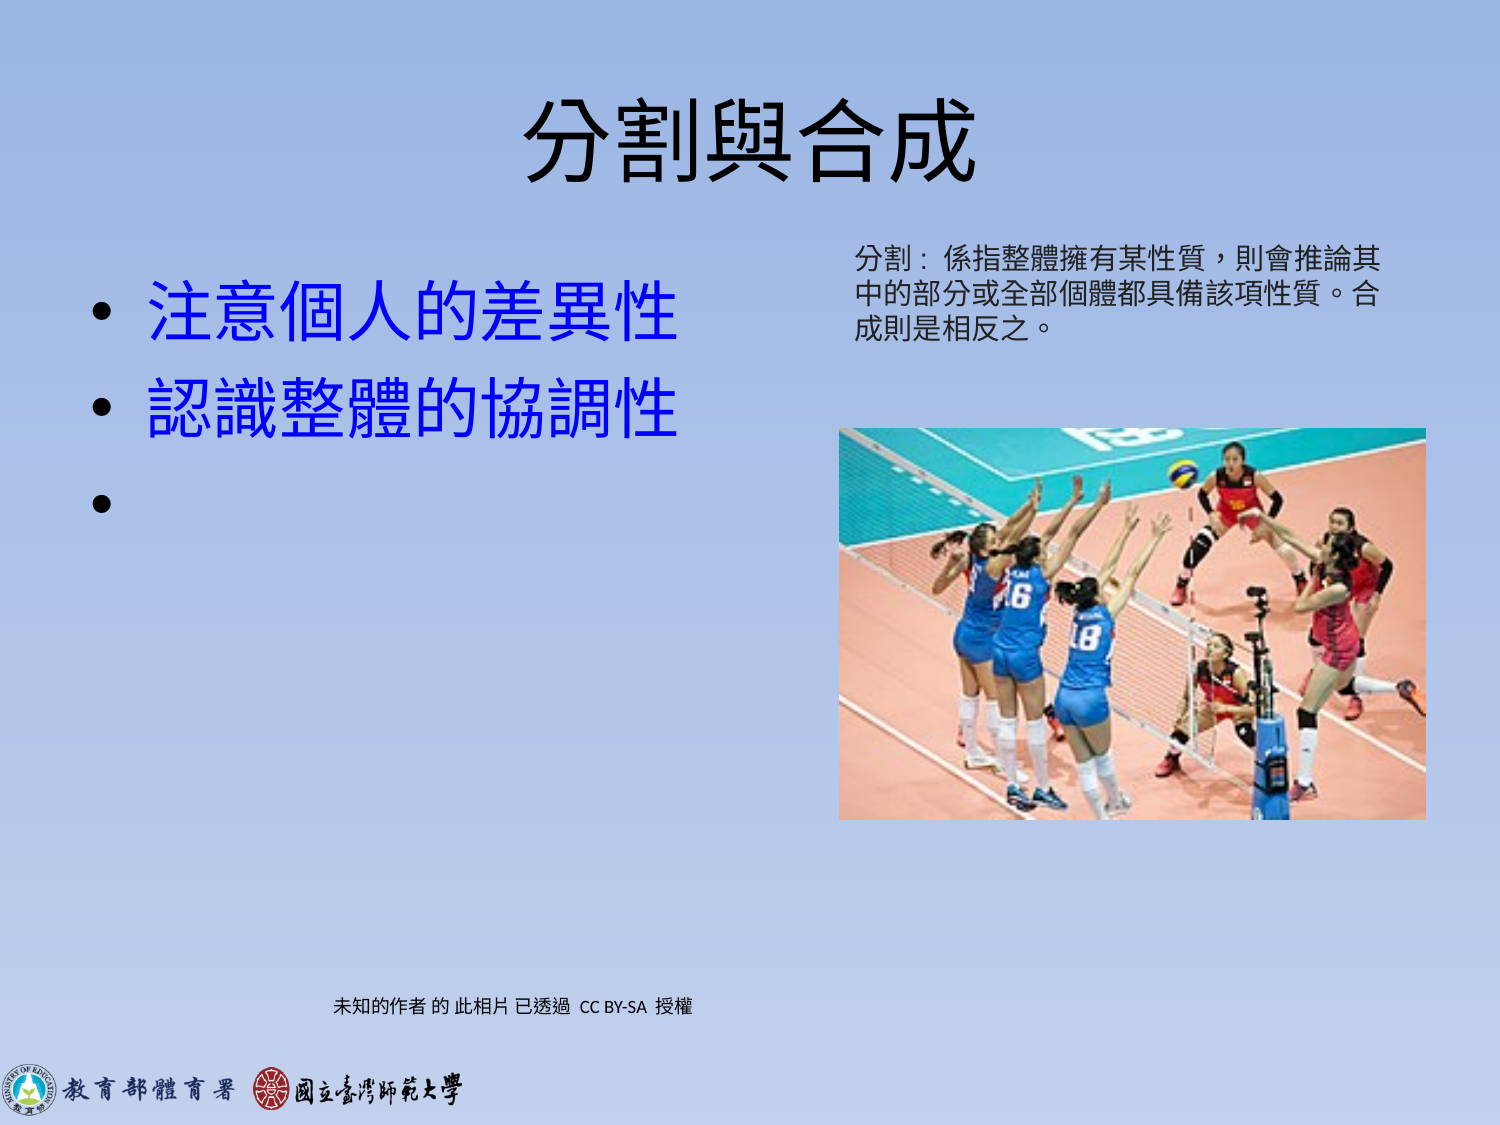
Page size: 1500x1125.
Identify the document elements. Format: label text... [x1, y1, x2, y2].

list 注意個人的差異性 認識整體的協調性 [75, 262, 1426, 1005]
text_box 未知的作者 的 此相片 已透過 CC BY-SA 授權 [318, 987, 1164, 1026]
title 分割與合成 [75, 45, 1426, 233]
text_box 分割: 係指整體擁有某性質，則會推論其中的部分或全部個體都具備該項性質。合成則是相反之。 [839, 233, 1425, 352]
picture [839, 428, 1426, 820]
